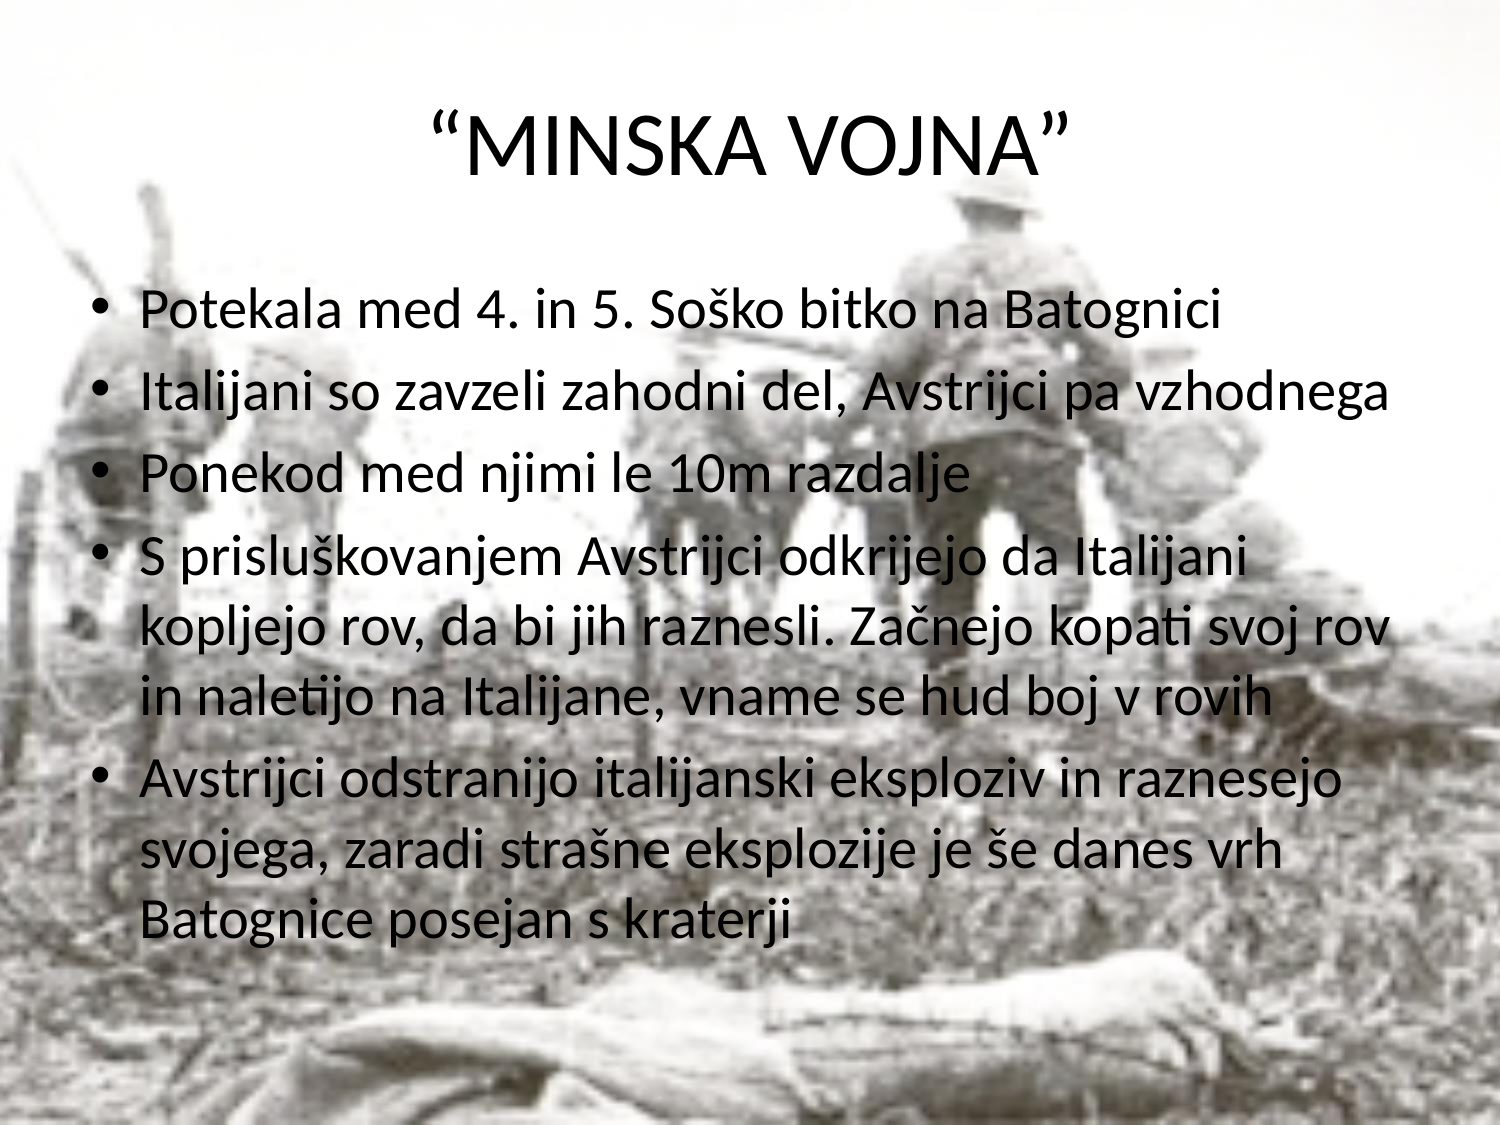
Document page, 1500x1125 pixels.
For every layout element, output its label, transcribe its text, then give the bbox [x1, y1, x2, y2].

title “MINSKA VOJNA” [75, 45, 1425, 233]
list Potekala med 4. in 5. Soško bitko na Batognici Italijani so zavzeli zahodni del, Avstrijci pa vzhodnega Ponekod med njimi le 10m razdalje S prisluškovanjem Avstrijci odkrijejo da Italijani kopljejo rov, da bi jih raznesli. Začnejo kopati svoj rov in naletijo na Italijane, vname se hud boj v rovih Avstrijci odstranijo italijanski eksploziv in raznesejo svojega, zaradi strašne eksplozije je še danes vrh Batognice posejan s kraterji [75, 262, 1425, 1005]
picture [0, 0, 1500, 1125]
